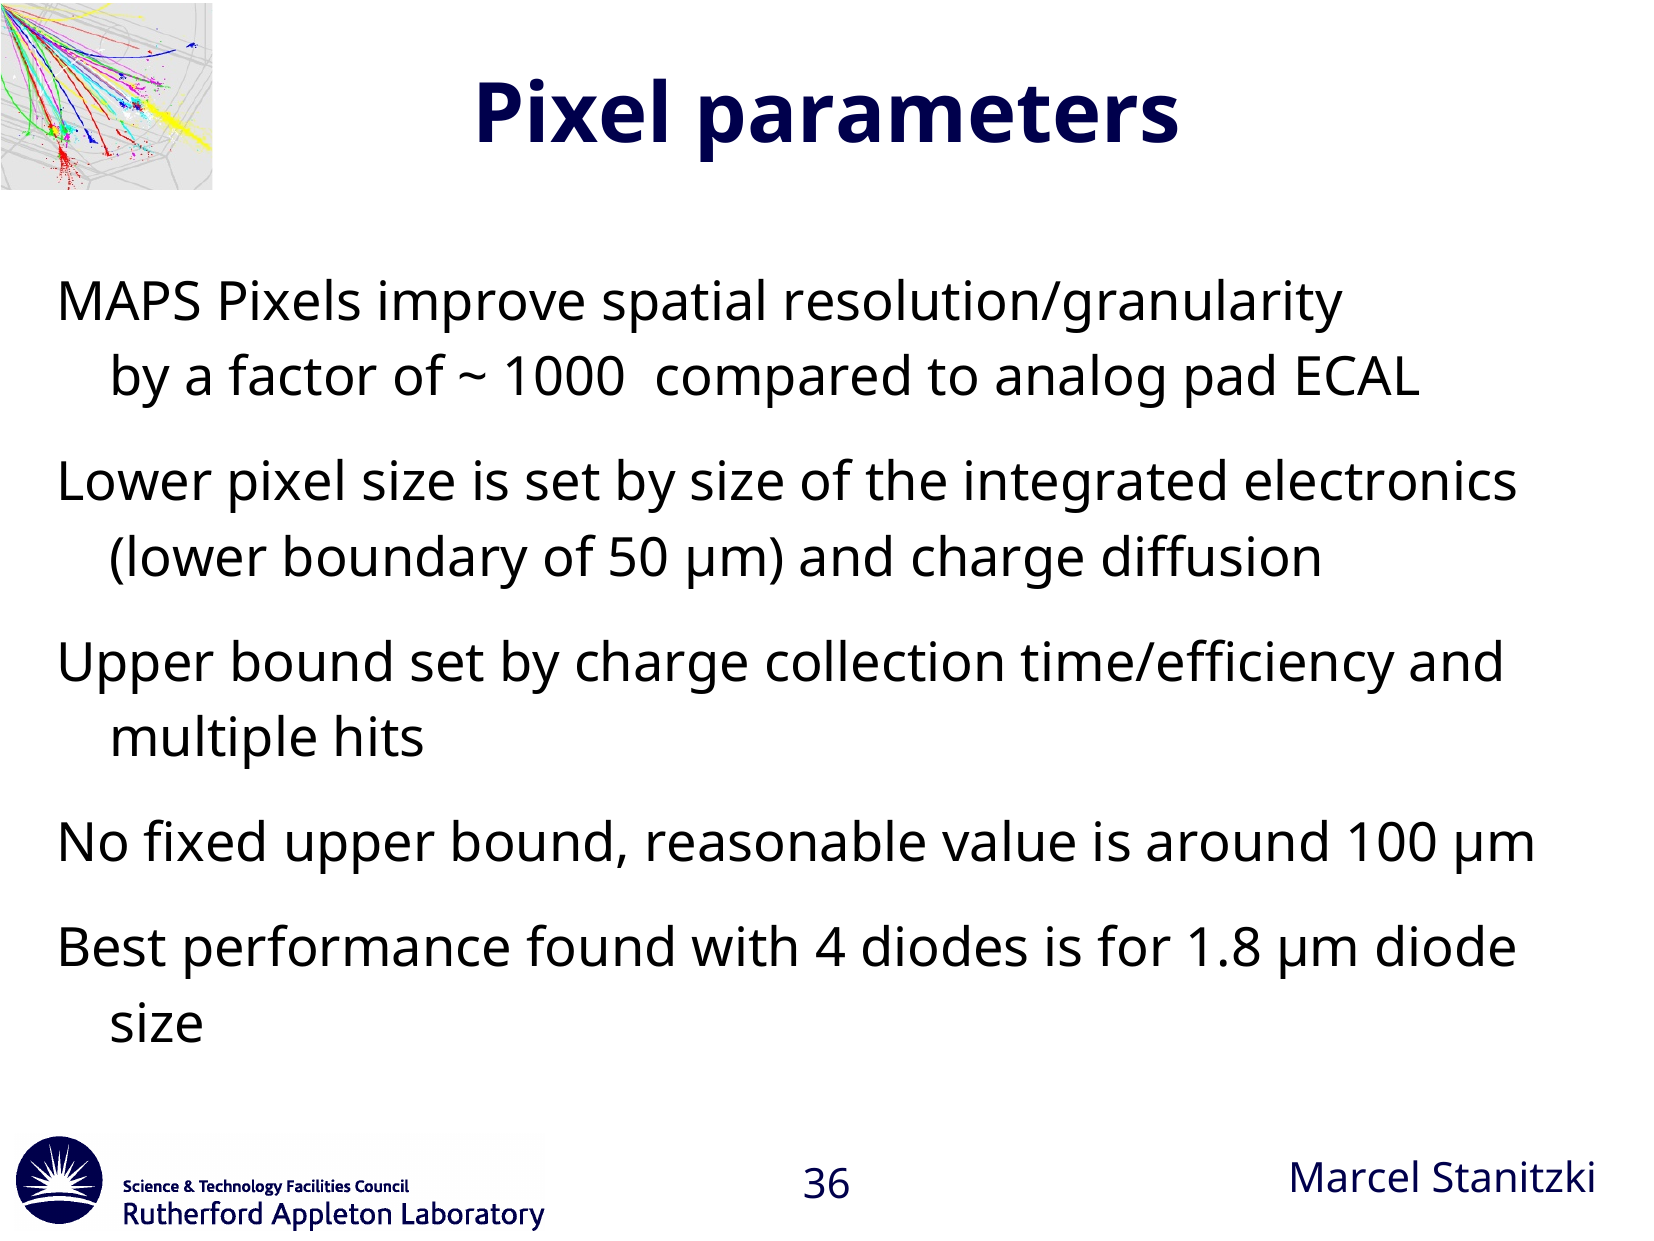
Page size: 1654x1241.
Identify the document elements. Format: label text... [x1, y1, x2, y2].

list MAPS Pixels improve spatial resolution/granularity by a factor of ~ 1000 compared to analog pad ECAL Lower pixel size is set by size of the integrated electronics (lower boundary of 50 µm) and charge diffusion Upper bound set by charge collection time/efficiency and multiple hits No fixed upper bound, reasonable value is around 100 µm Best performance found with 4 diodes is for 1.8 µm diode size [38, 260, 1613, 1119]
picture [14, 1133, 545, 1231]
title Pixel parameters [203, 5, 1451, 213]
picture [0, 3, 213, 190]
